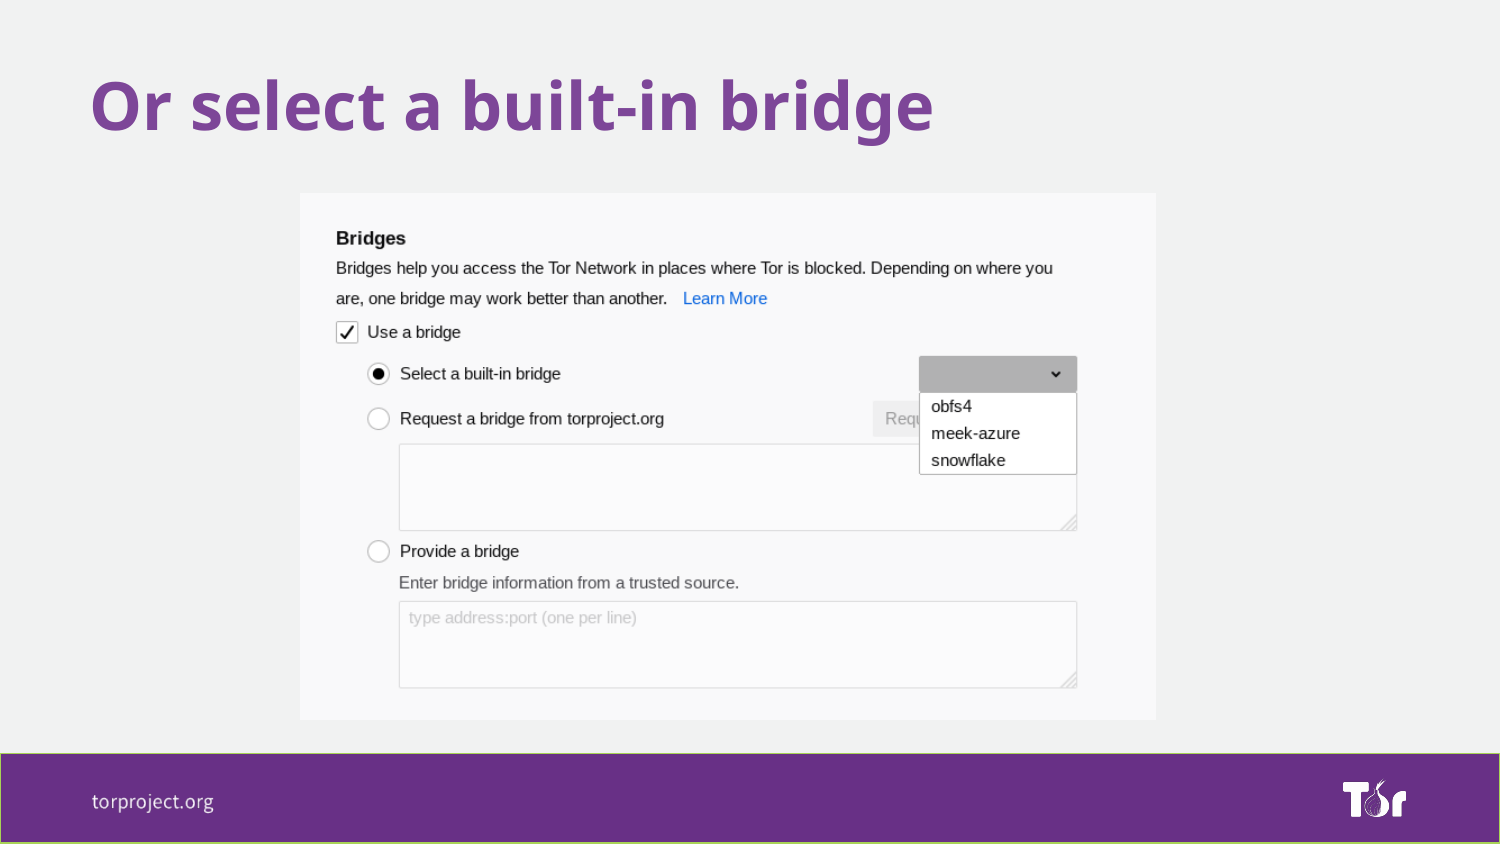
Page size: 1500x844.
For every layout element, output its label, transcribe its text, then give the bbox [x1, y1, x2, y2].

picture [300, 193, 1156, 721]
picture [1343, 778, 1406, 817]
picture [75, 780, 604, 821]
text_box Or select a built-in bridge [75, 33, 1425, 174]
